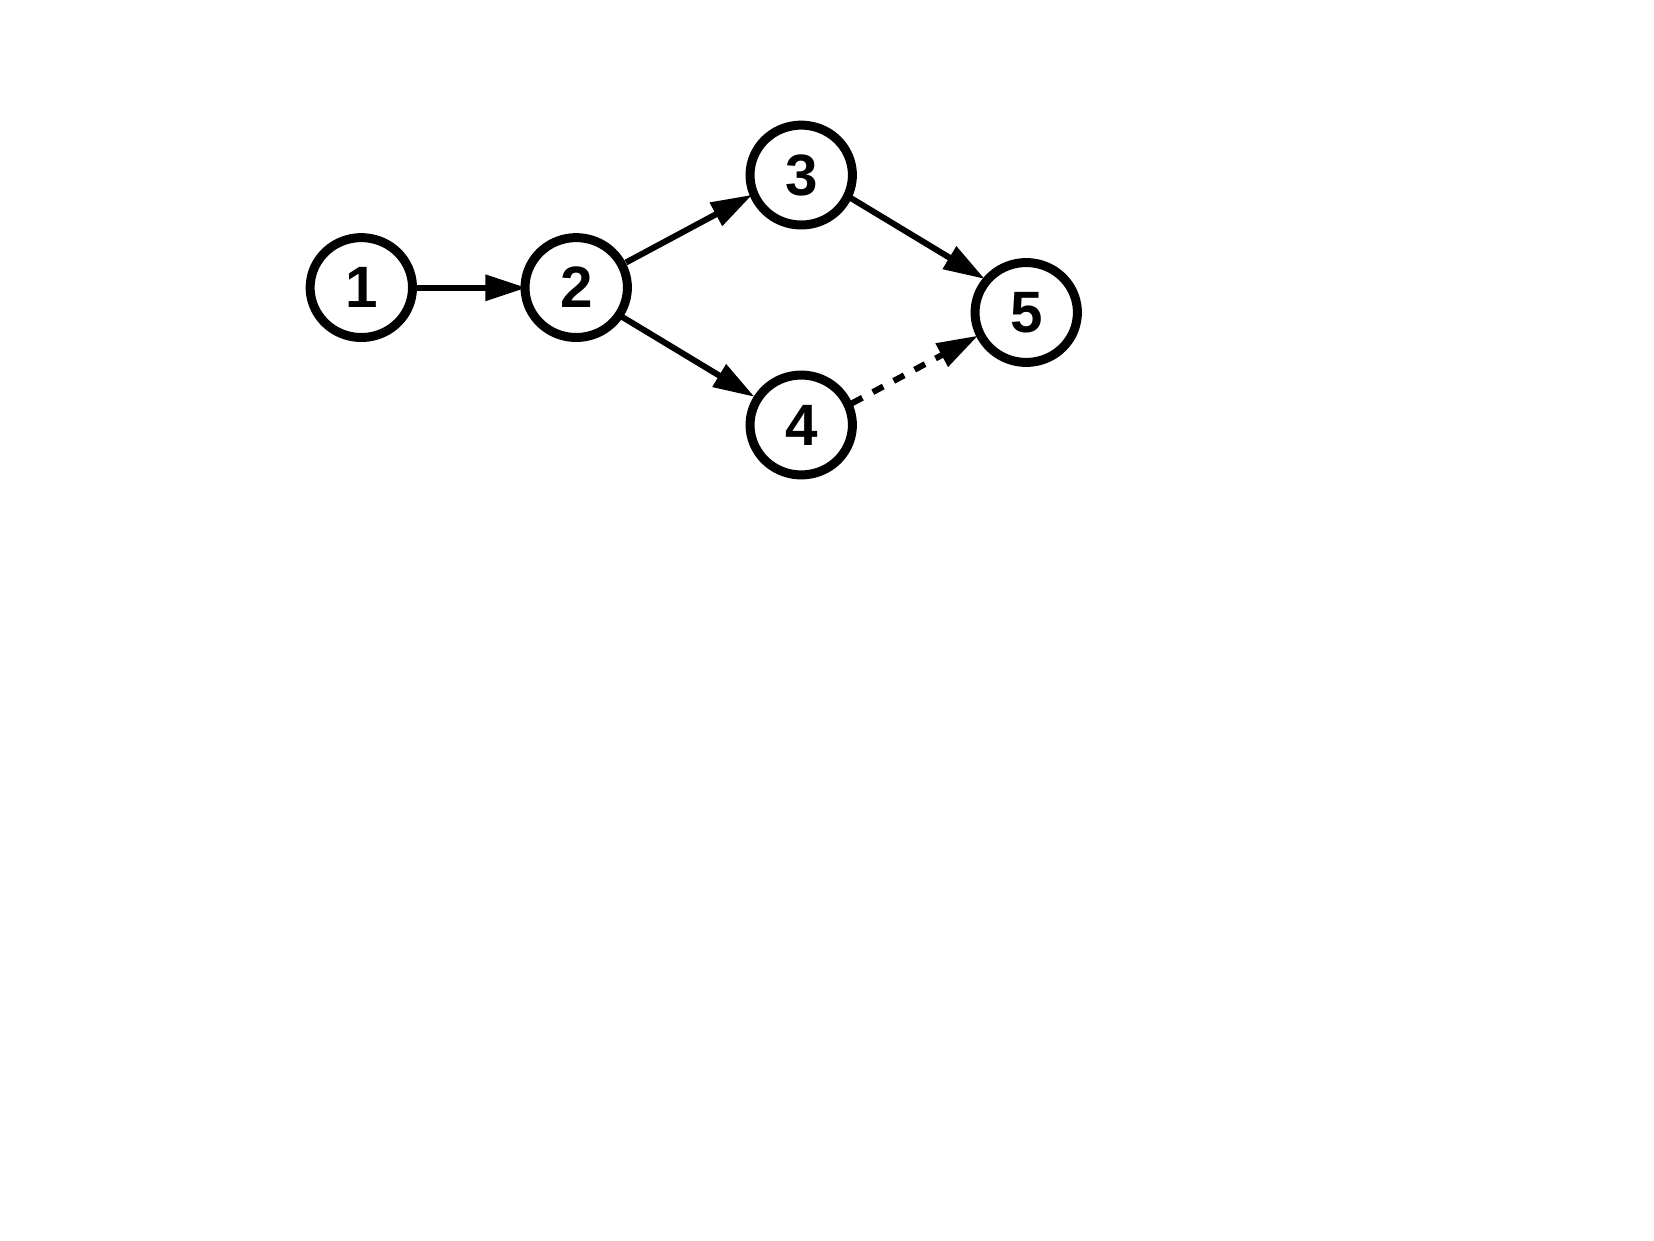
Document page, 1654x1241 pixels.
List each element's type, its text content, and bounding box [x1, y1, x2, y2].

text_box 4 [750, 375, 853, 475]
text_box 2 [525, 237, 628, 338]
text_box 1 [310, 237, 413, 338]
text_box 5 [975, 262, 1078, 363]
text_box 3 [750, 125, 853, 226]
